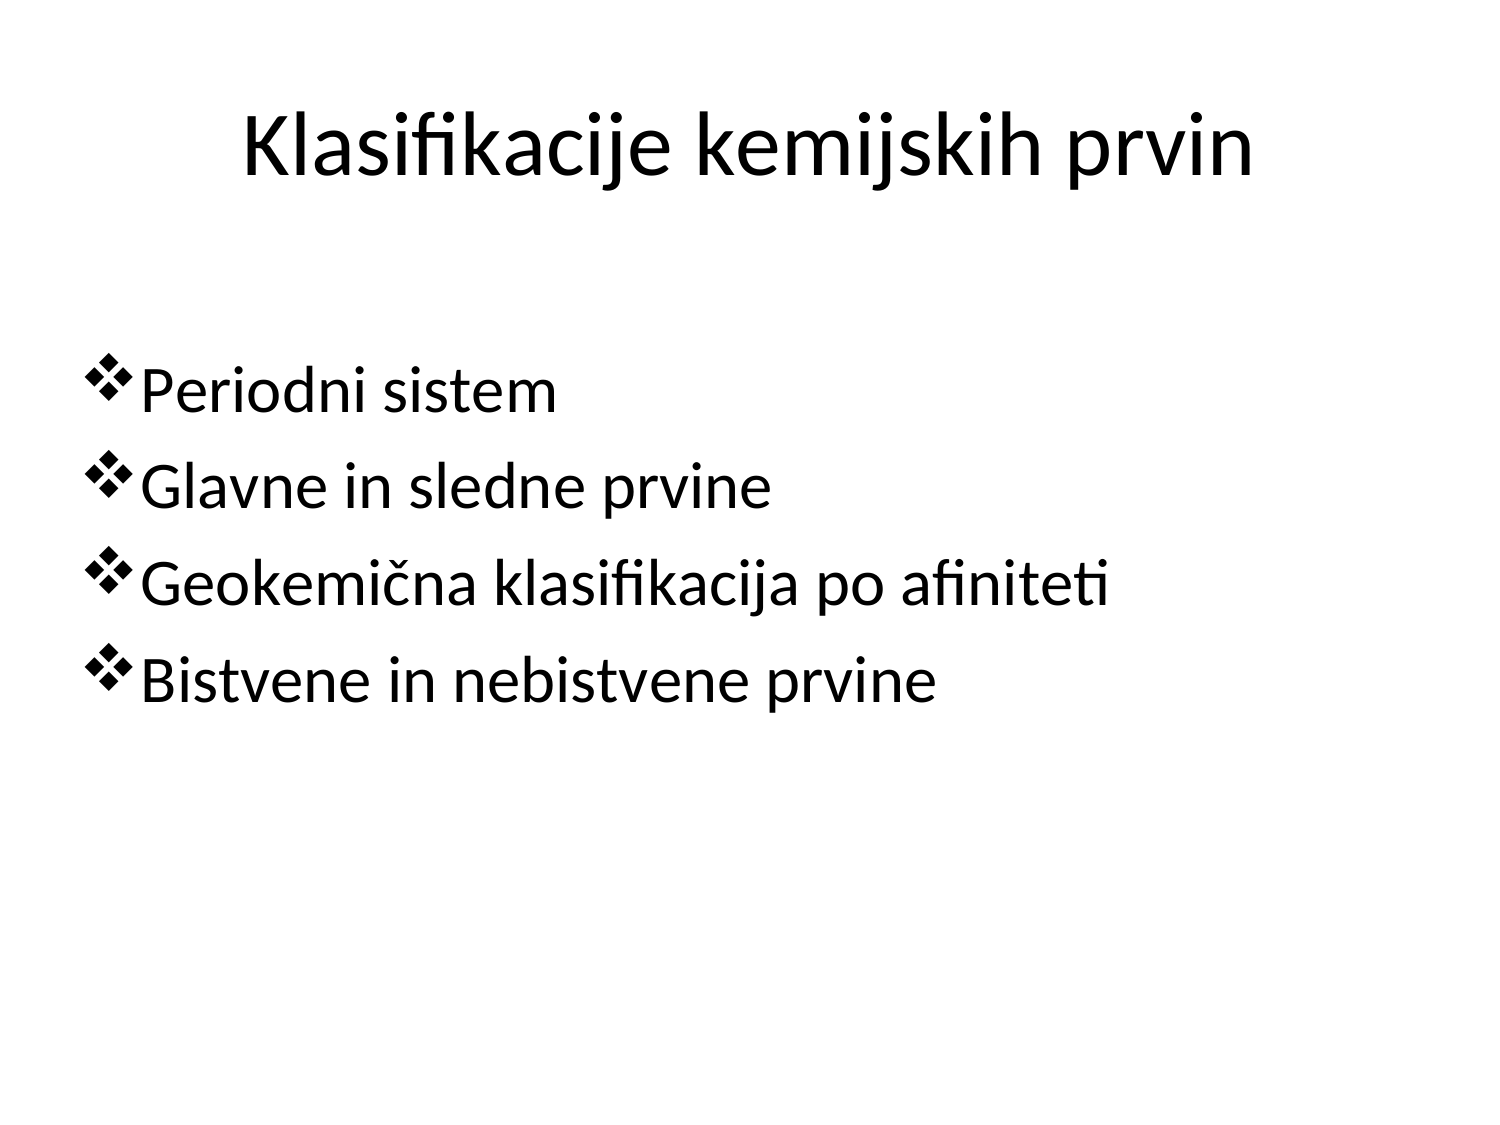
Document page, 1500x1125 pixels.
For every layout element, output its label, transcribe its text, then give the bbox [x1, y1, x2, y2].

list Periodni sistem Glavne in sledne prvine Geokemična klasifikacija po afiniteti Bistvene in nebistvene prvine [64, 337, 1415, 1082]
title Klasifikacije kemijskih prvin [75, 45, 1426, 233]
